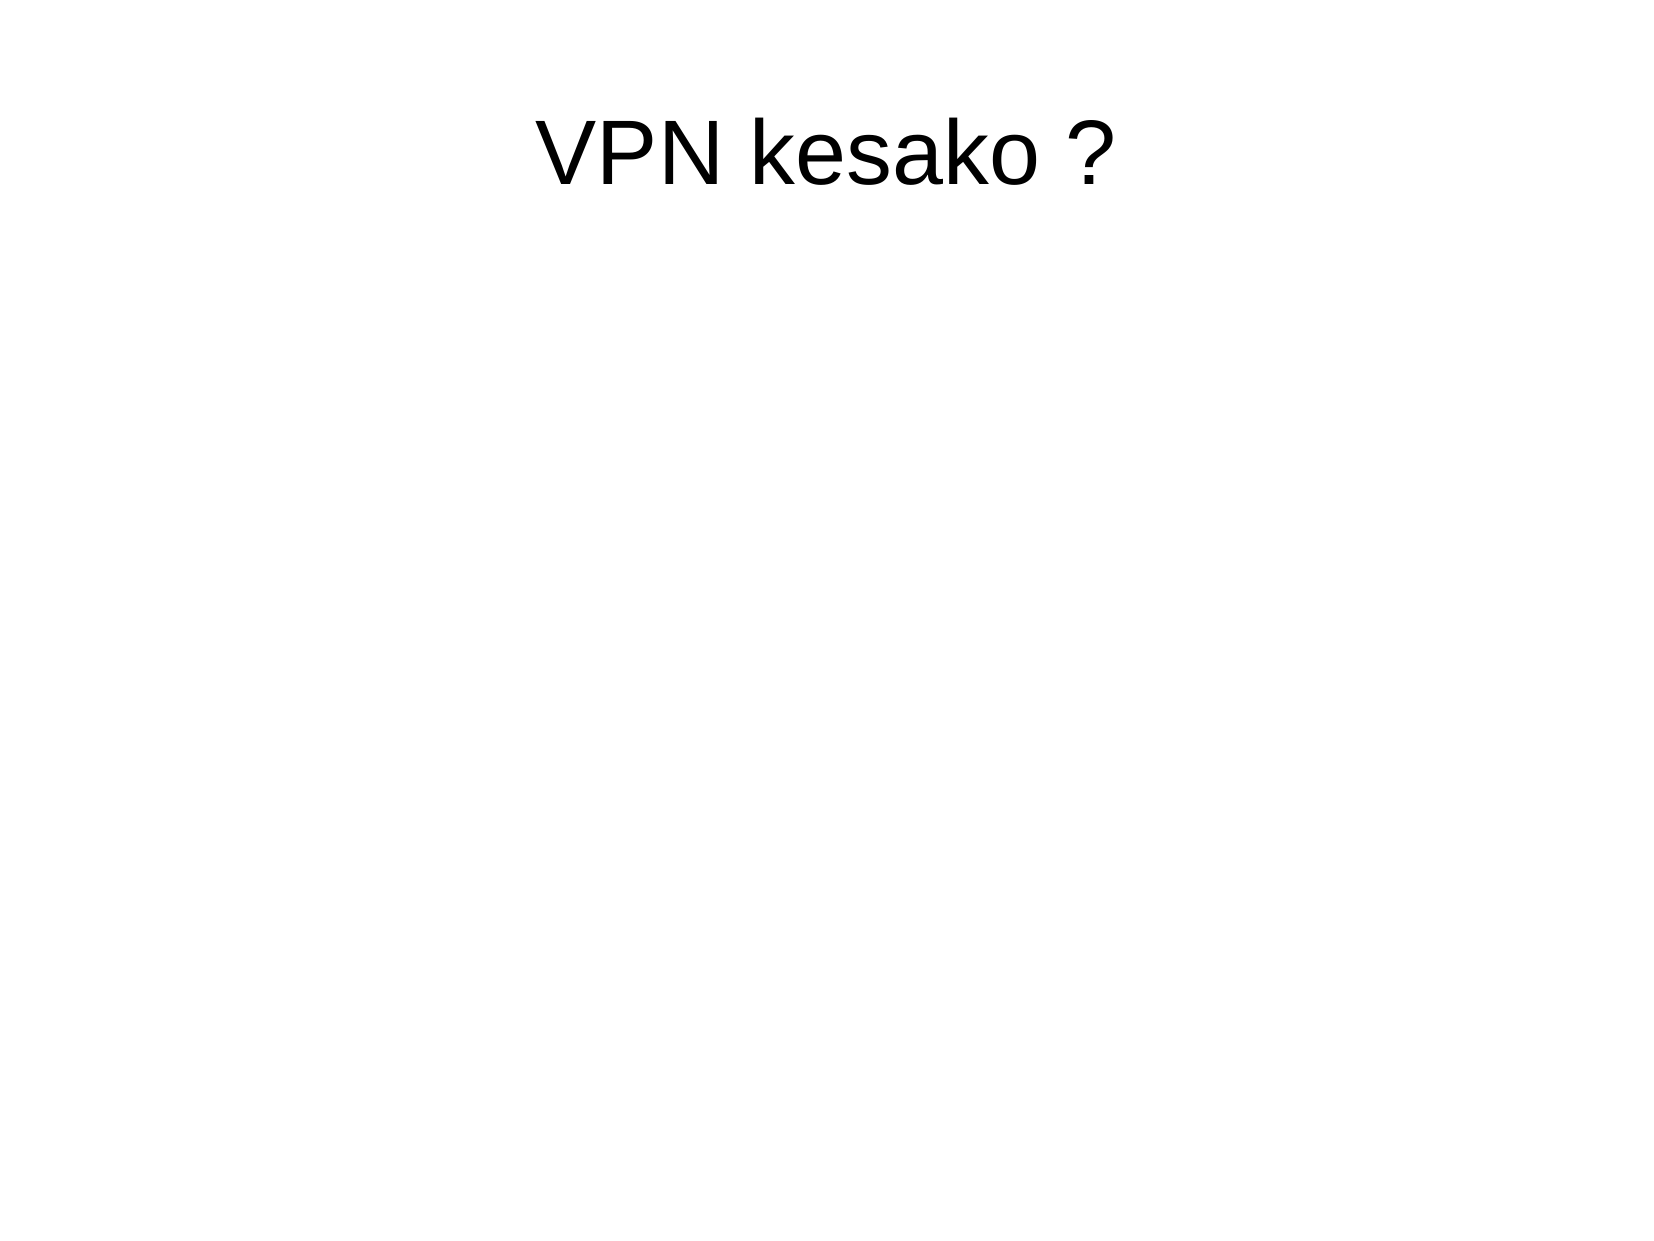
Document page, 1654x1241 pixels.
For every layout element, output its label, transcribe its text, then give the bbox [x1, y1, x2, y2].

title VPN kesako ? [82, 49, 1571, 257]
